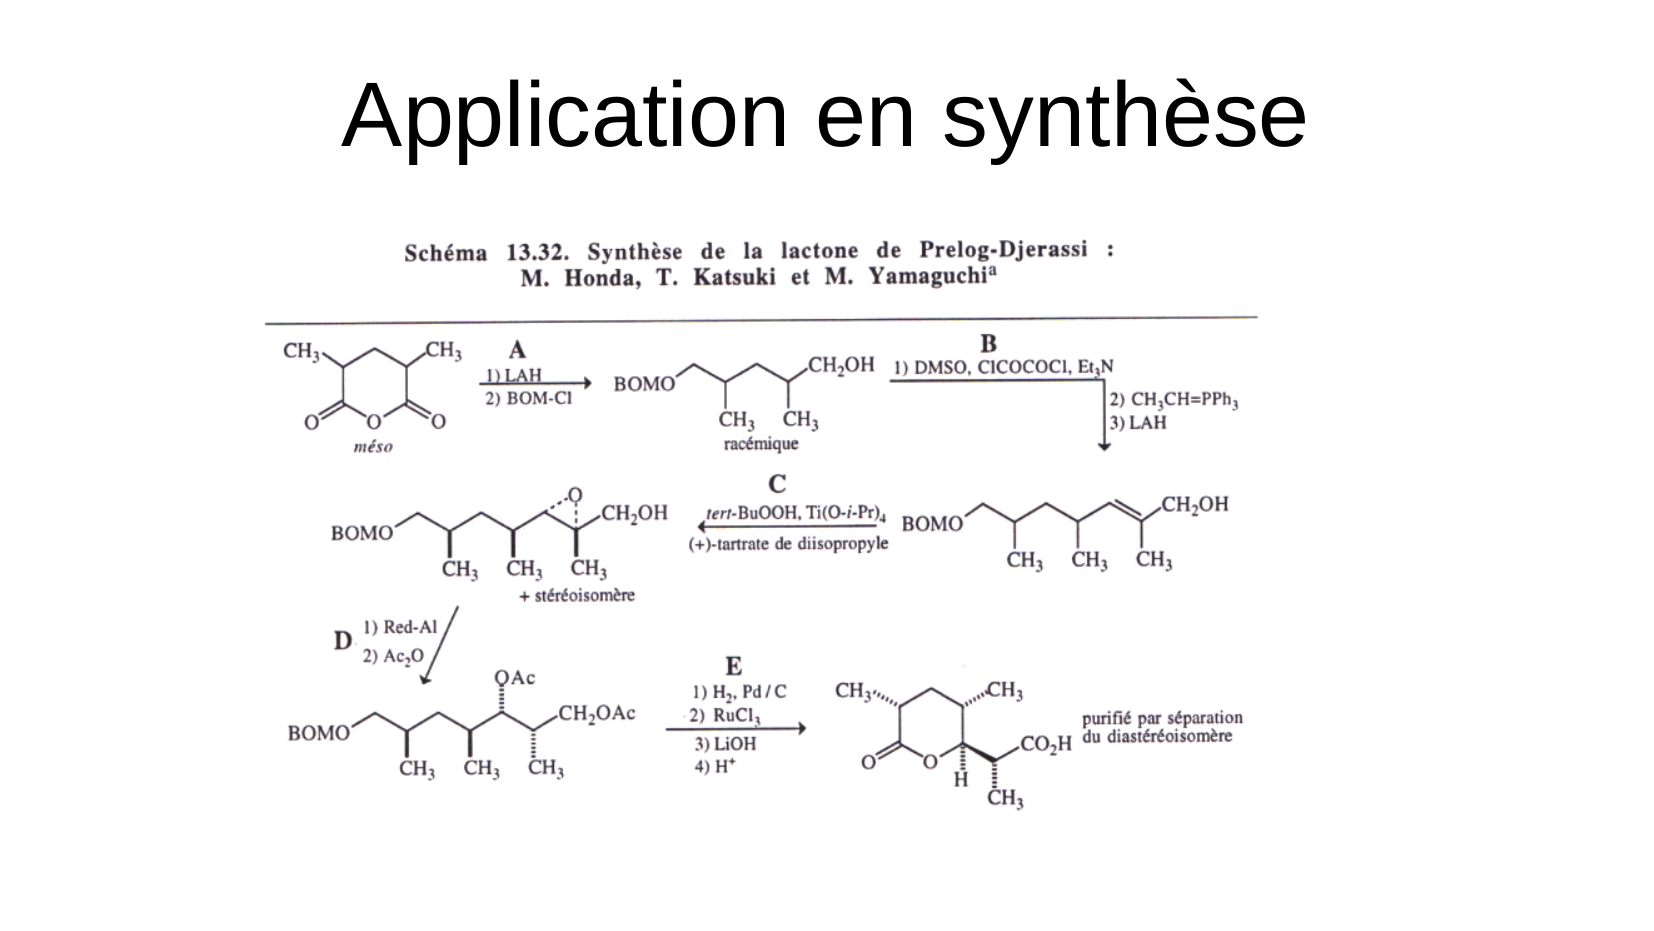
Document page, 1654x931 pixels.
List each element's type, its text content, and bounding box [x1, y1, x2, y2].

picture [264, 224, 1400, 817]
title Application en synthèse [82, 37, 1571, 193]
